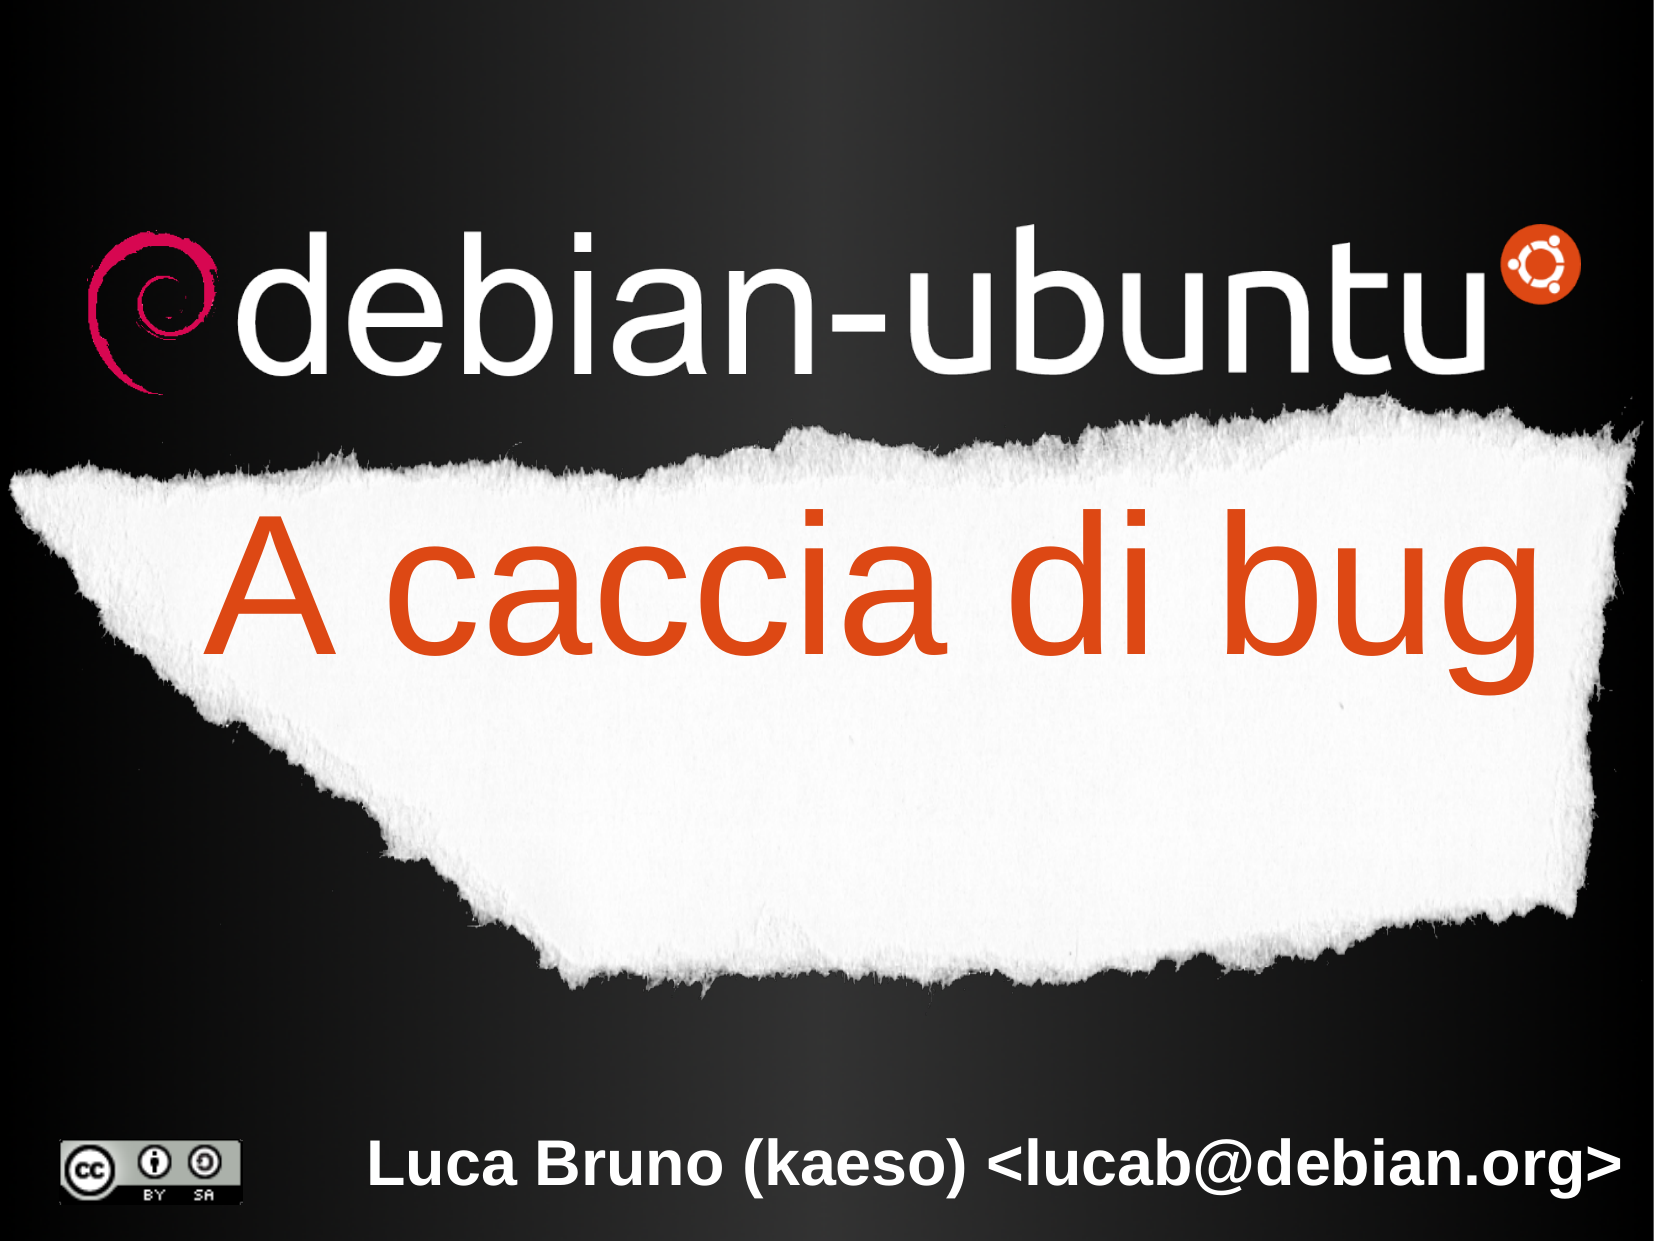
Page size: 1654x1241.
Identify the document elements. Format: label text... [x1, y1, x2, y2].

text_box Luca Bruno (kaeso) <lucab@debian.org> [10, 1046, 1639, 1213]
picture [0, 0, 1654, 1241]
text_box A caccia di bug [188, 466, 1649, 705]
